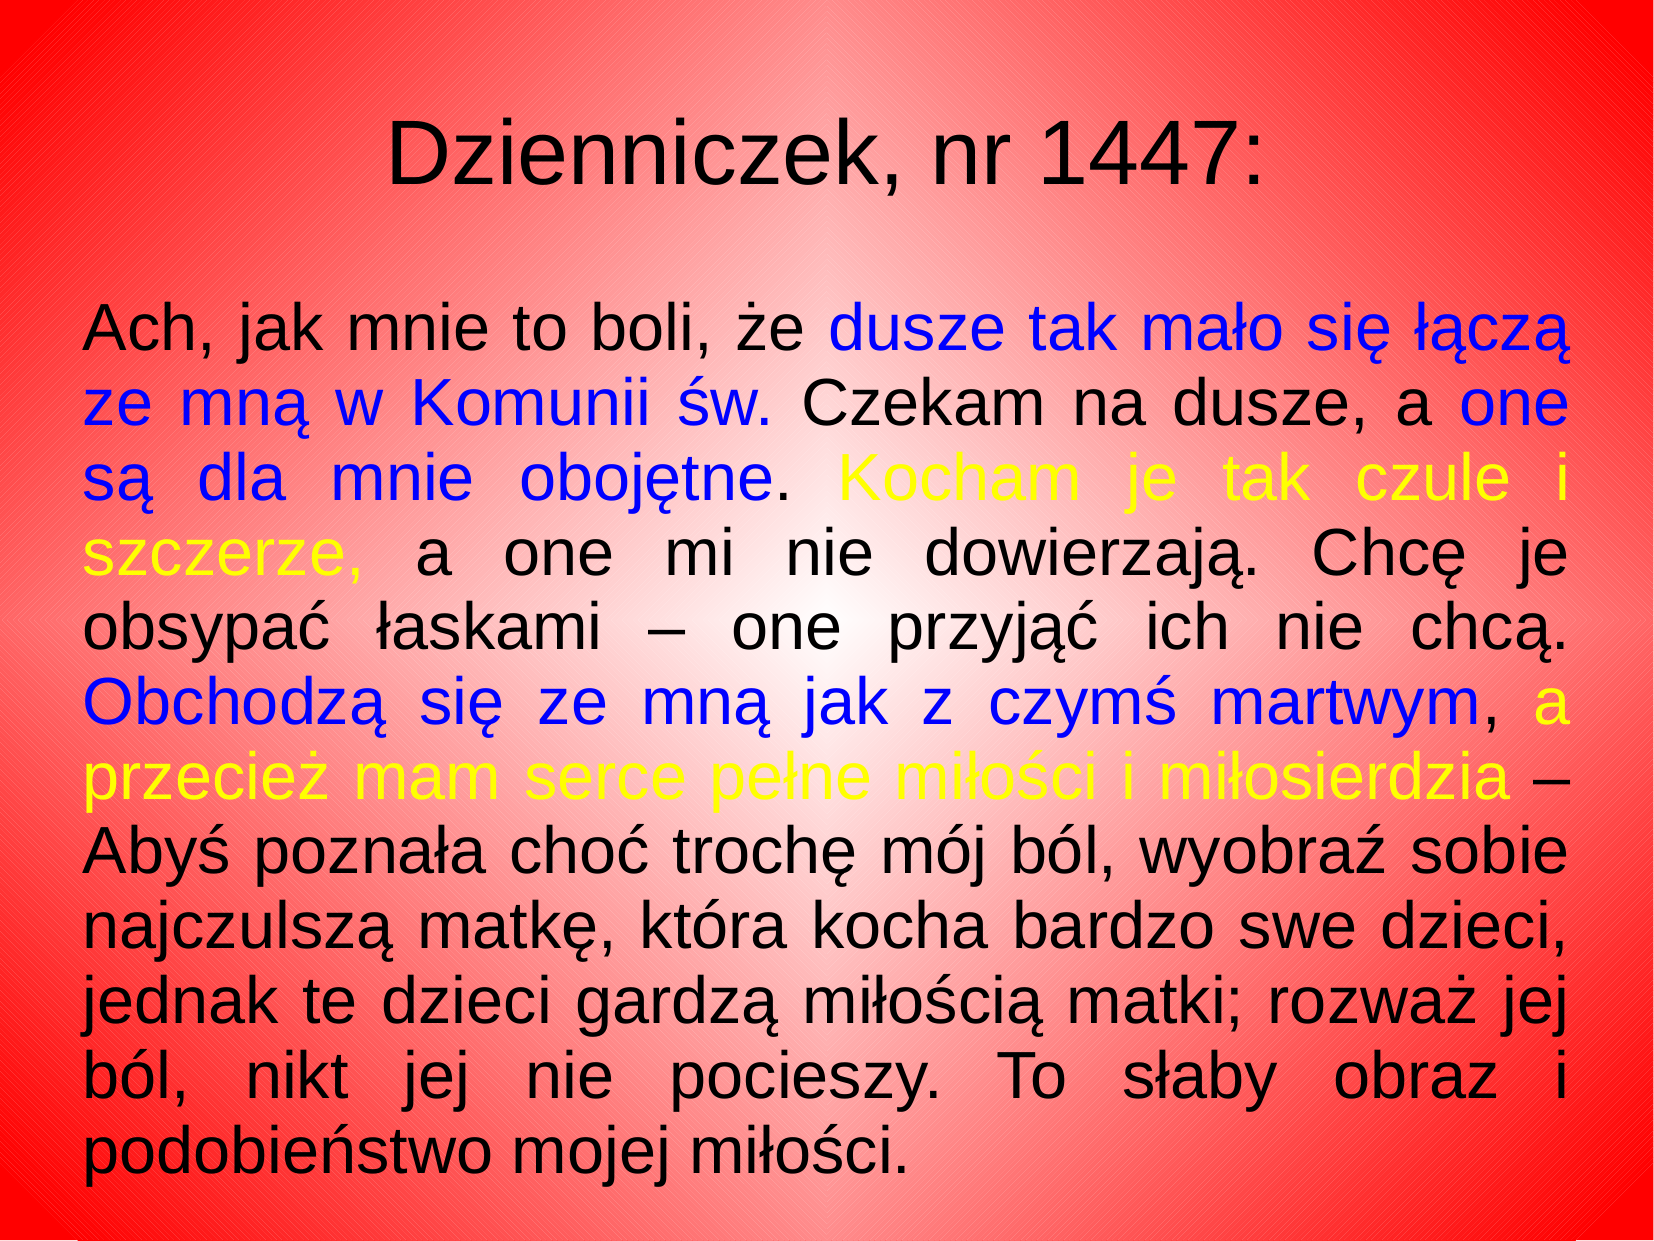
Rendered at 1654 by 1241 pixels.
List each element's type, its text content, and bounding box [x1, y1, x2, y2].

list Ach, jak mnie to boli, że dusze tak mało się łączą ze mną w Komunii św. Czekam na dusze, a one są dla mnie obojętne. Kocham je tak czule i szczerze, a one mi nie dowierzają. Chcę je obsypać łaskami – one przyjąć ich nie chcą. Obchodzą się ze mną jak z czymś martwym, a przecież mam serce pełne miłości i miłosierdzia – Abyś poznała choć trochę mój ból, wyobraź sobie najczulszą matkę, która kocha bardzo swe dzieci, jednak te dzieci gardzą miłością matki; rozważ jej ból, nikt jej nie pocieszy. To słaby obraz i podobieństwo mojej miłości. [82, 290, 1571, 1213]
title Dzienniczek, nr 1447: [82, 49, 1571, 257]
